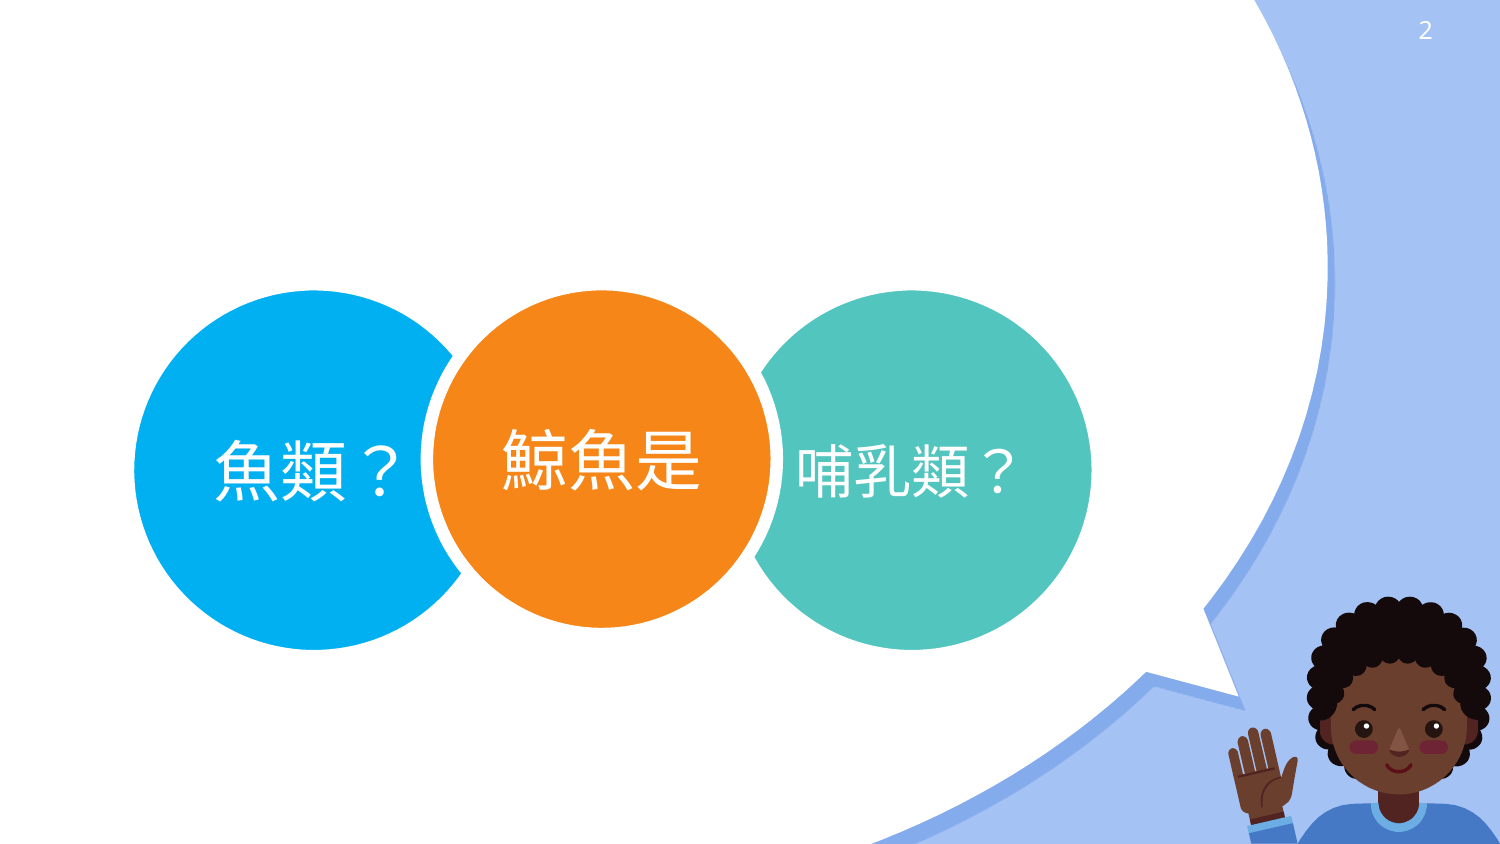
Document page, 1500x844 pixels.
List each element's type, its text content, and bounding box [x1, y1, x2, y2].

text_box [1228, 596, 1500, 844]
text_box 2 [1403, 0, 1494, 65]
text_box 鯨魚是 [426, 284, 777, 635]
text_box 哺乳類？ [747, 284, 1098, 657]
text_box 魚類？ [127, 284, 469, 657]
